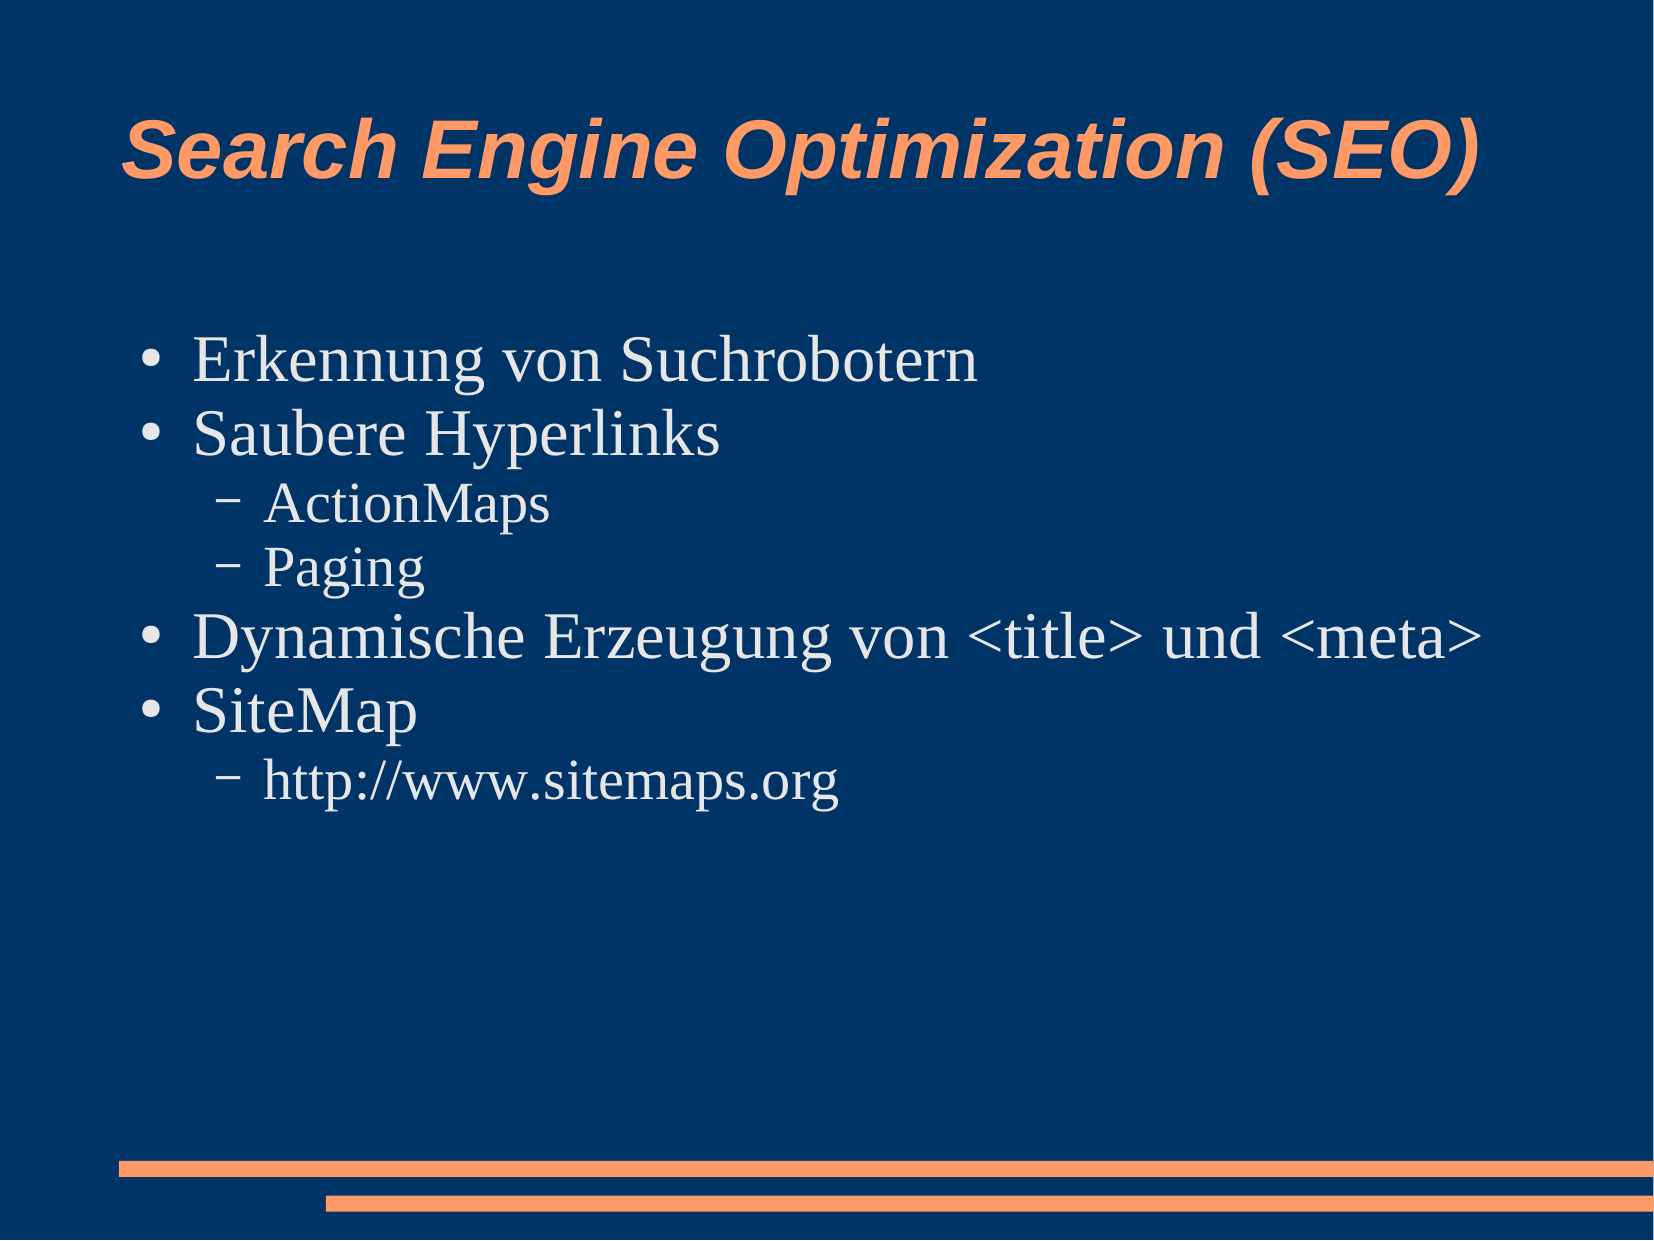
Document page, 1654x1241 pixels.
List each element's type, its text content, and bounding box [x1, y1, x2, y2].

list Erkennung von Suchrobotern Saubere Hyperlinks ActionMaps Paging Dynamische Erzeugung von <title> und <meta> SiteMap http://www.sitemaps.org [121, 322, 1561, 1118]
title Search Engine Optimization (SEO) [121, 46, 1534, 254]
